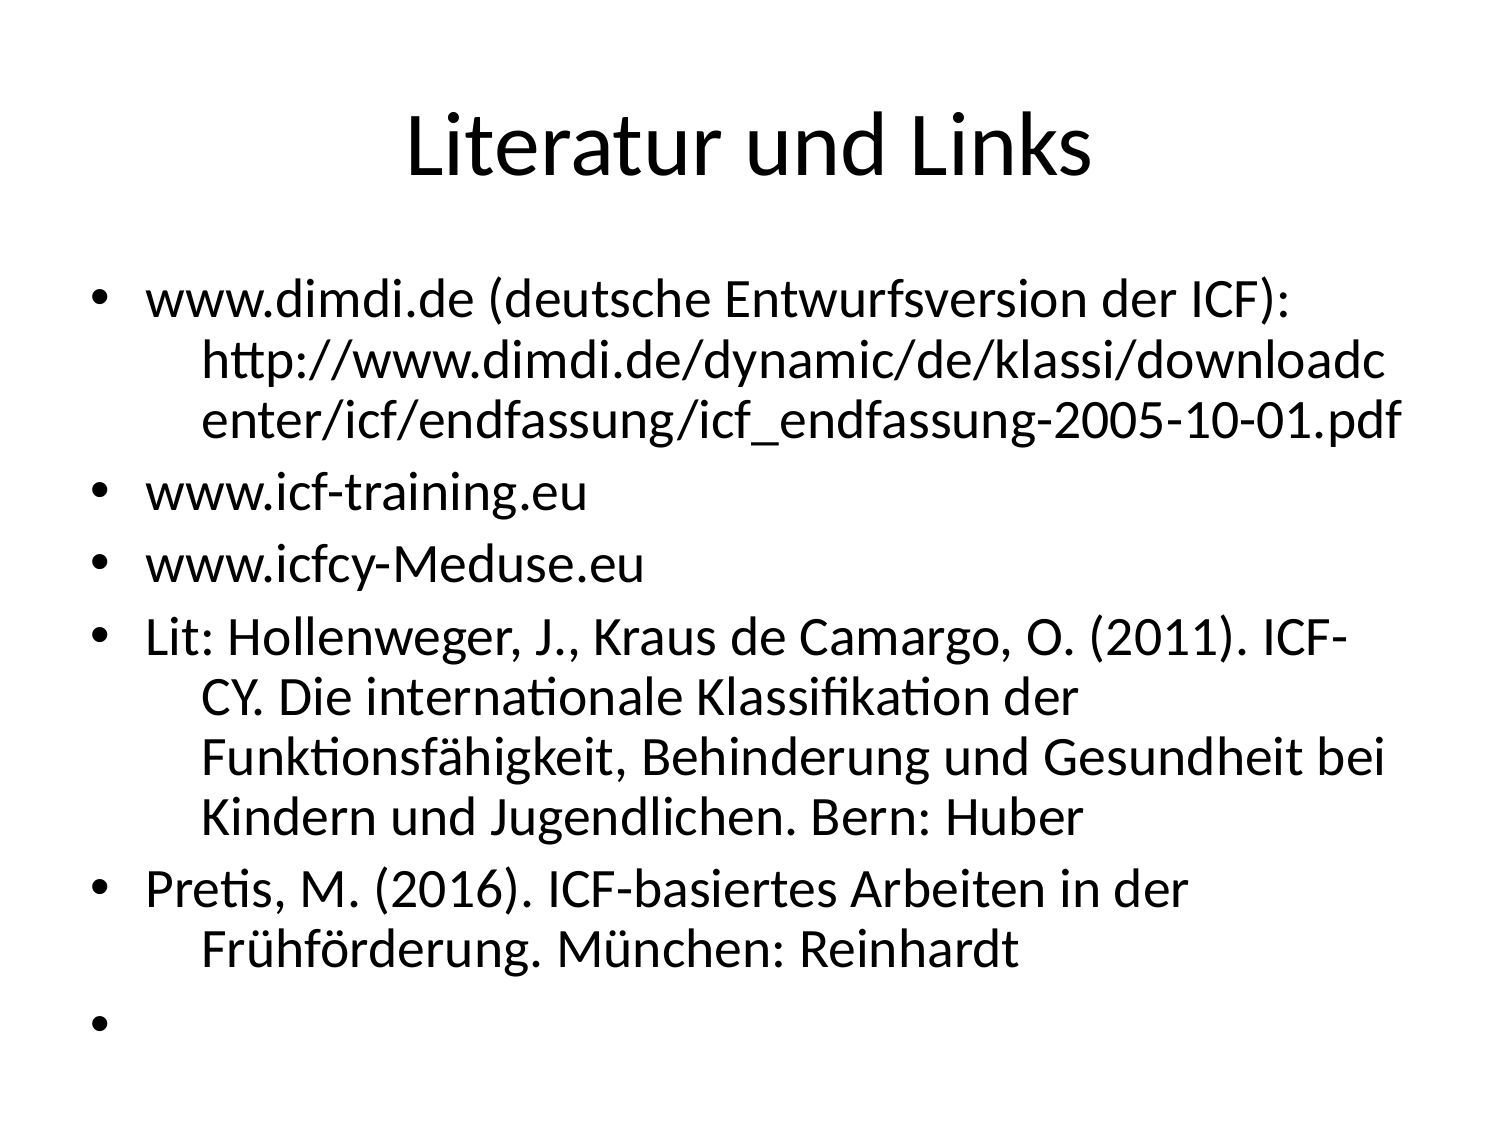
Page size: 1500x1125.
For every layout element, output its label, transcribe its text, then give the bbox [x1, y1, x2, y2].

list www.dimdi.de (deutsche Entwurfsversion der ICF): http://www.dimdi.de/dynamic/de/klassi/downloadcenter/icf/endfassung/icf_endfassung-2005-10-01.pdf www.icf-training.eu www.icfcy-Meduse.eu Lit: Hollenweger, J., Kraus de Camargo, O. (2011). ICF-CY. Die internationale Klassifikation der Funktionsfähigkeit, Behinderung und Gesundheit bei Kindern und Jugendlichen. Bern: Huber Pretis, M. (2016). ICF-basiertes Arbeiten in der Frühförderung. München: Reinhardt [75, 262, 1426, 1005]
title Literatur und Links [75, 45, 1426, 233]
